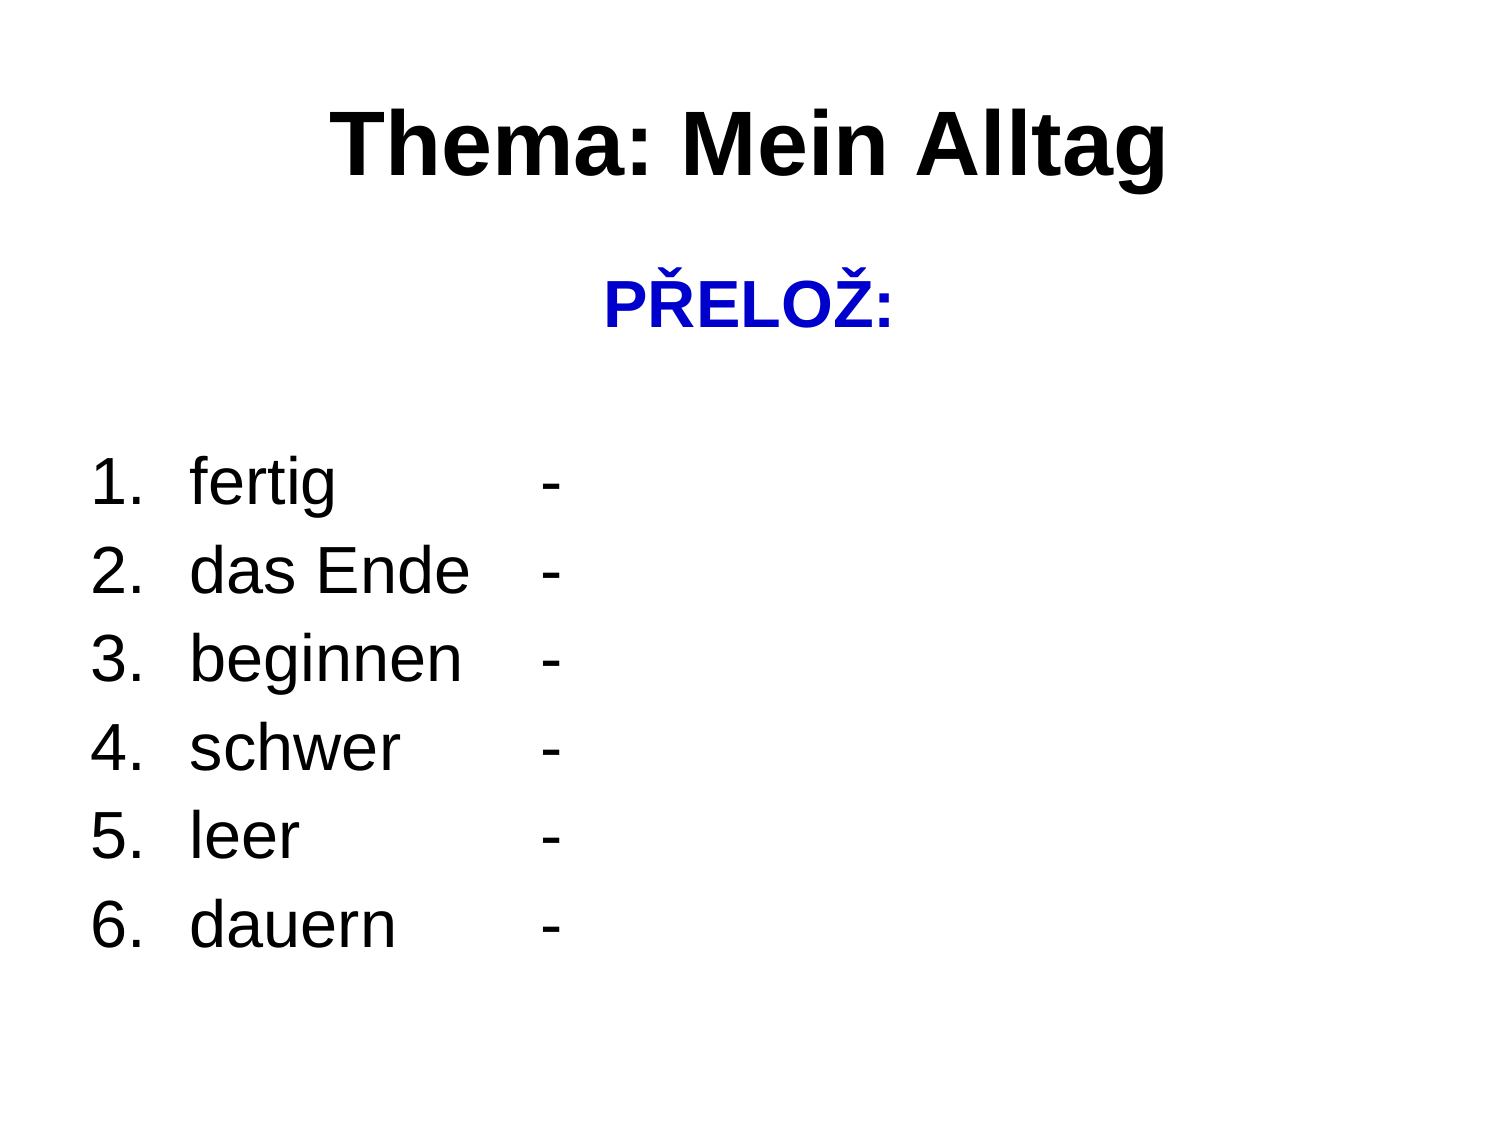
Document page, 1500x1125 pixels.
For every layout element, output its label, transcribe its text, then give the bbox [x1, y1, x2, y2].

title Thema: Mein Alltag [75, 45, 1426, 233]
list PŘELOŽ: fertig - das Ende - beginnen - schwer - leer - dauern - [75, 262, 1426, 1006]
